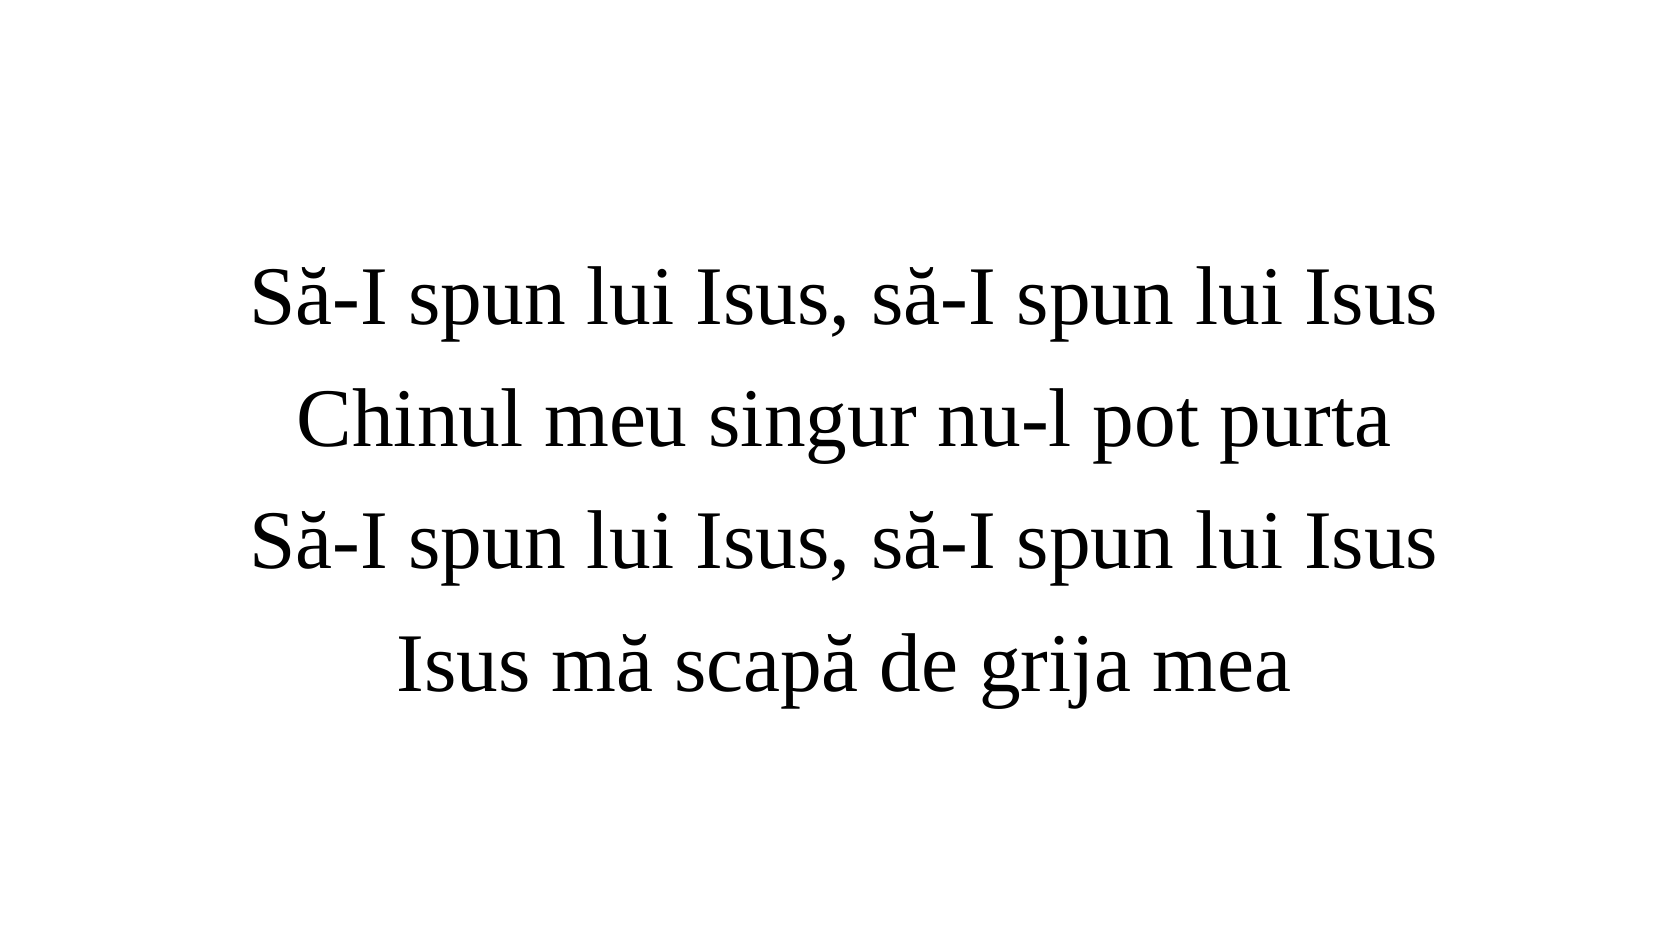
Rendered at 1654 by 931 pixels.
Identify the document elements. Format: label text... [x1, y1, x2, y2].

subtitle Să-I spun lui Isus, să-I spun lui Isus Chinul meu singur nu-l pot purta Să-I spun lui Isus, să-I spun lui Isus Isus mă scapă de grija mea [177, 237, 1512, 712]
